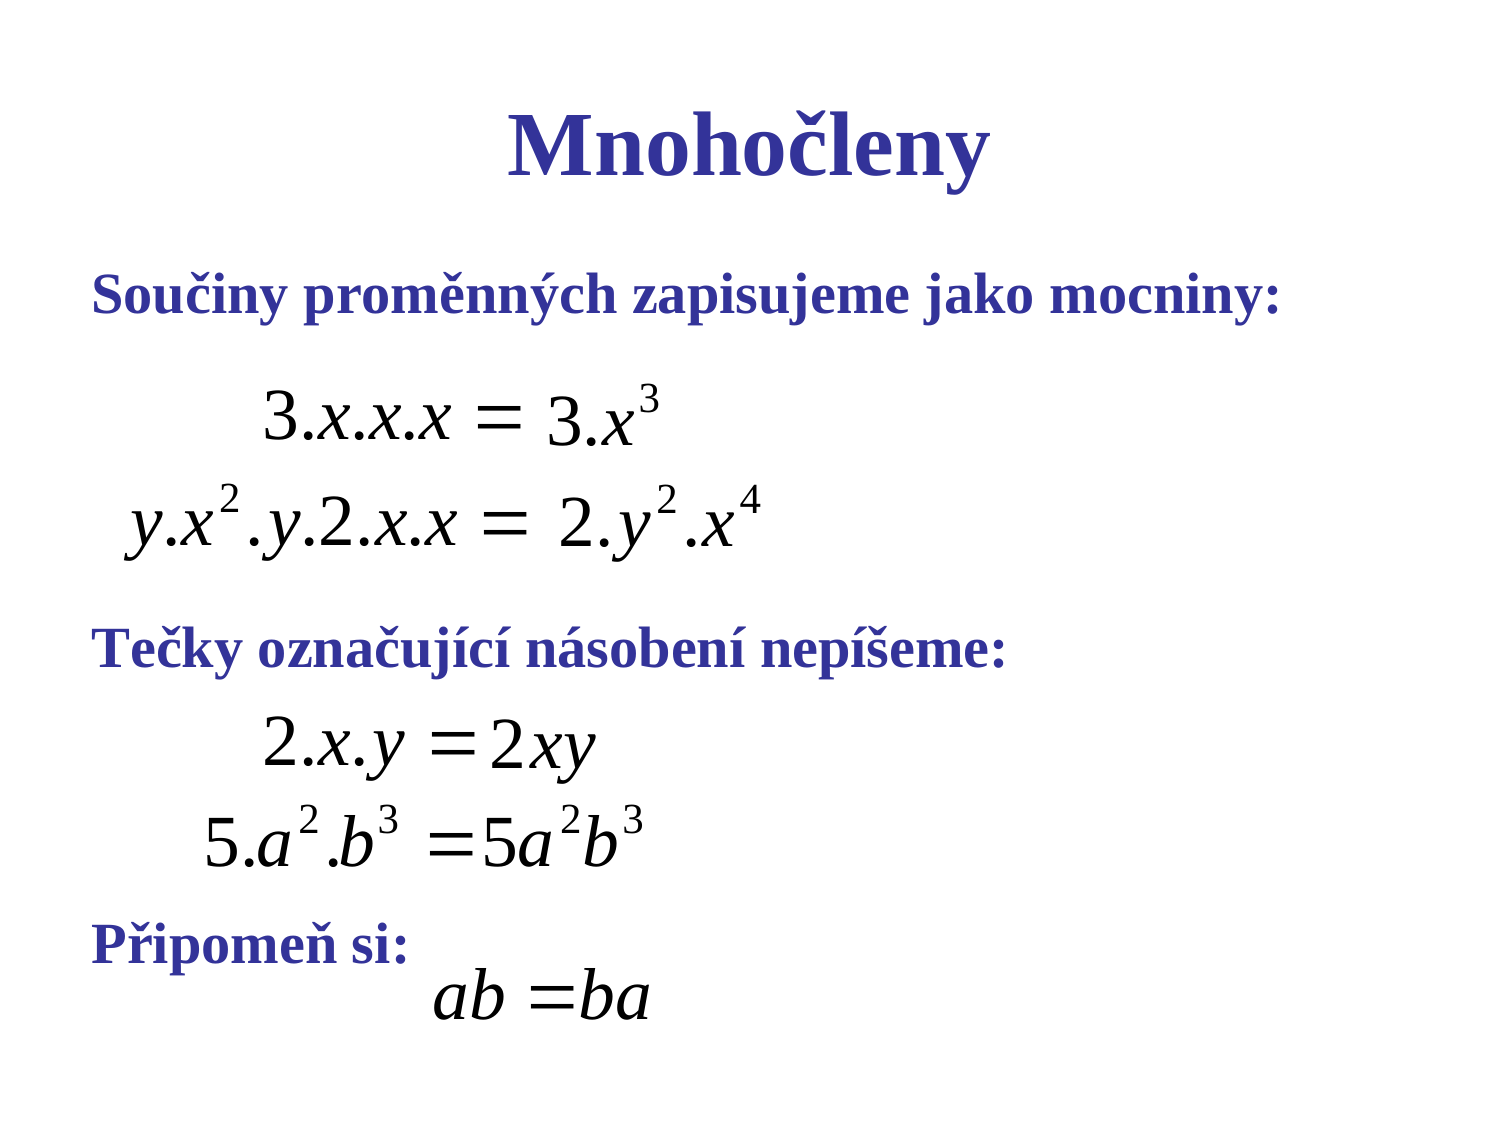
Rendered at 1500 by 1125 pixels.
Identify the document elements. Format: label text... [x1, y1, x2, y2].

chart [547, 466, 774, 550]
text_box Připomeň si: [76, 846, 1377, 1034]
chart [421, 952, 667, 1039]
text_box Mnohočleny [75, 45, 1426, 233]
chart [253, 384, 524, 458]
chart [194, 698, 657, 846]
chart [112, 466, 529, 550]
text_box Součiny proměnných zapisujeme jako mocniny: [76, 233, 1376, 384]
chart [537, 366, 673, 465]
text_box Tečky označující násobení nepíšeme: [76, 550, 1377, 739]
